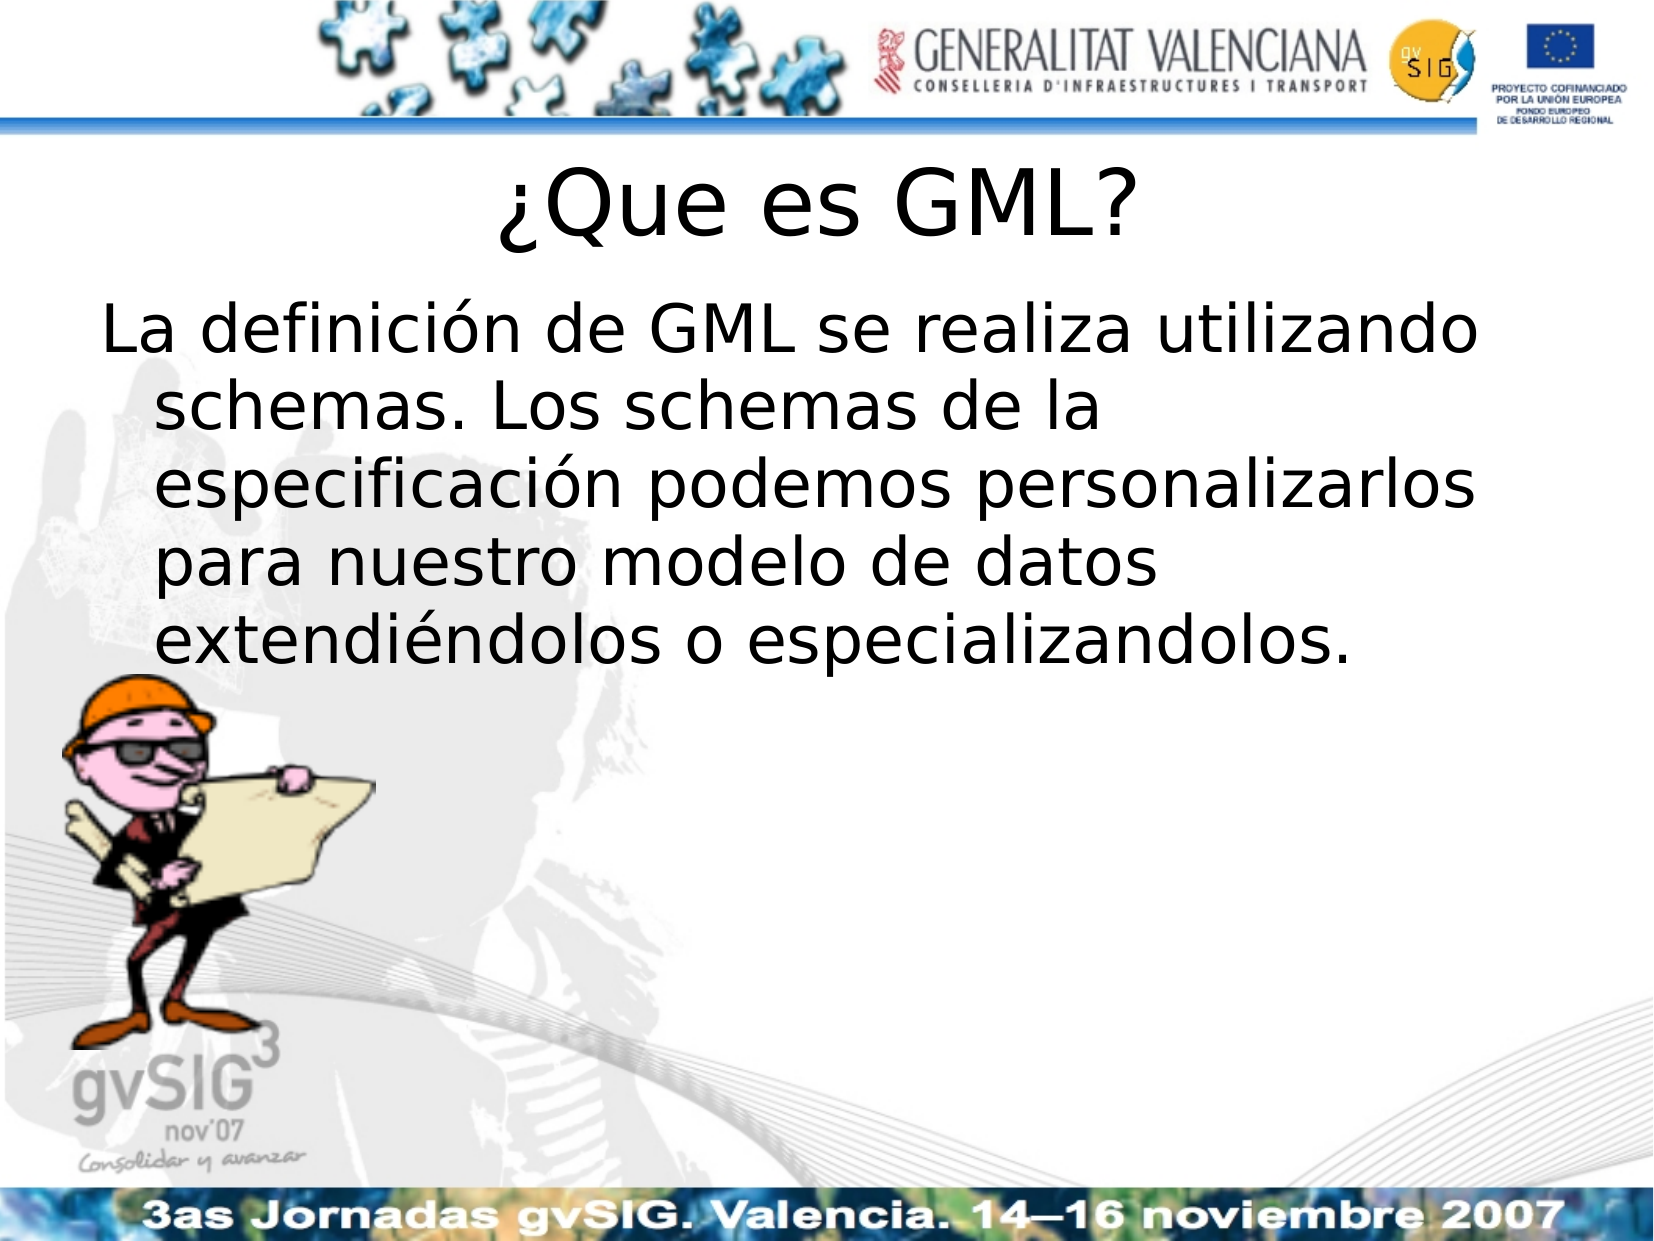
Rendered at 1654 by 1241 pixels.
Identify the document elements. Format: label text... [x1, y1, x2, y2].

list La definición de GML se realiza utilizando schemas. Los schemas de la especificación podemos personalizarlos para nuestro modelo de datos extendiéndolos o especializandolos. [82, 290, 1571, 1095]
title ¿Que es GML? [75, 107, 1563, 301]
picture [0, 0, 1654, 1241]
